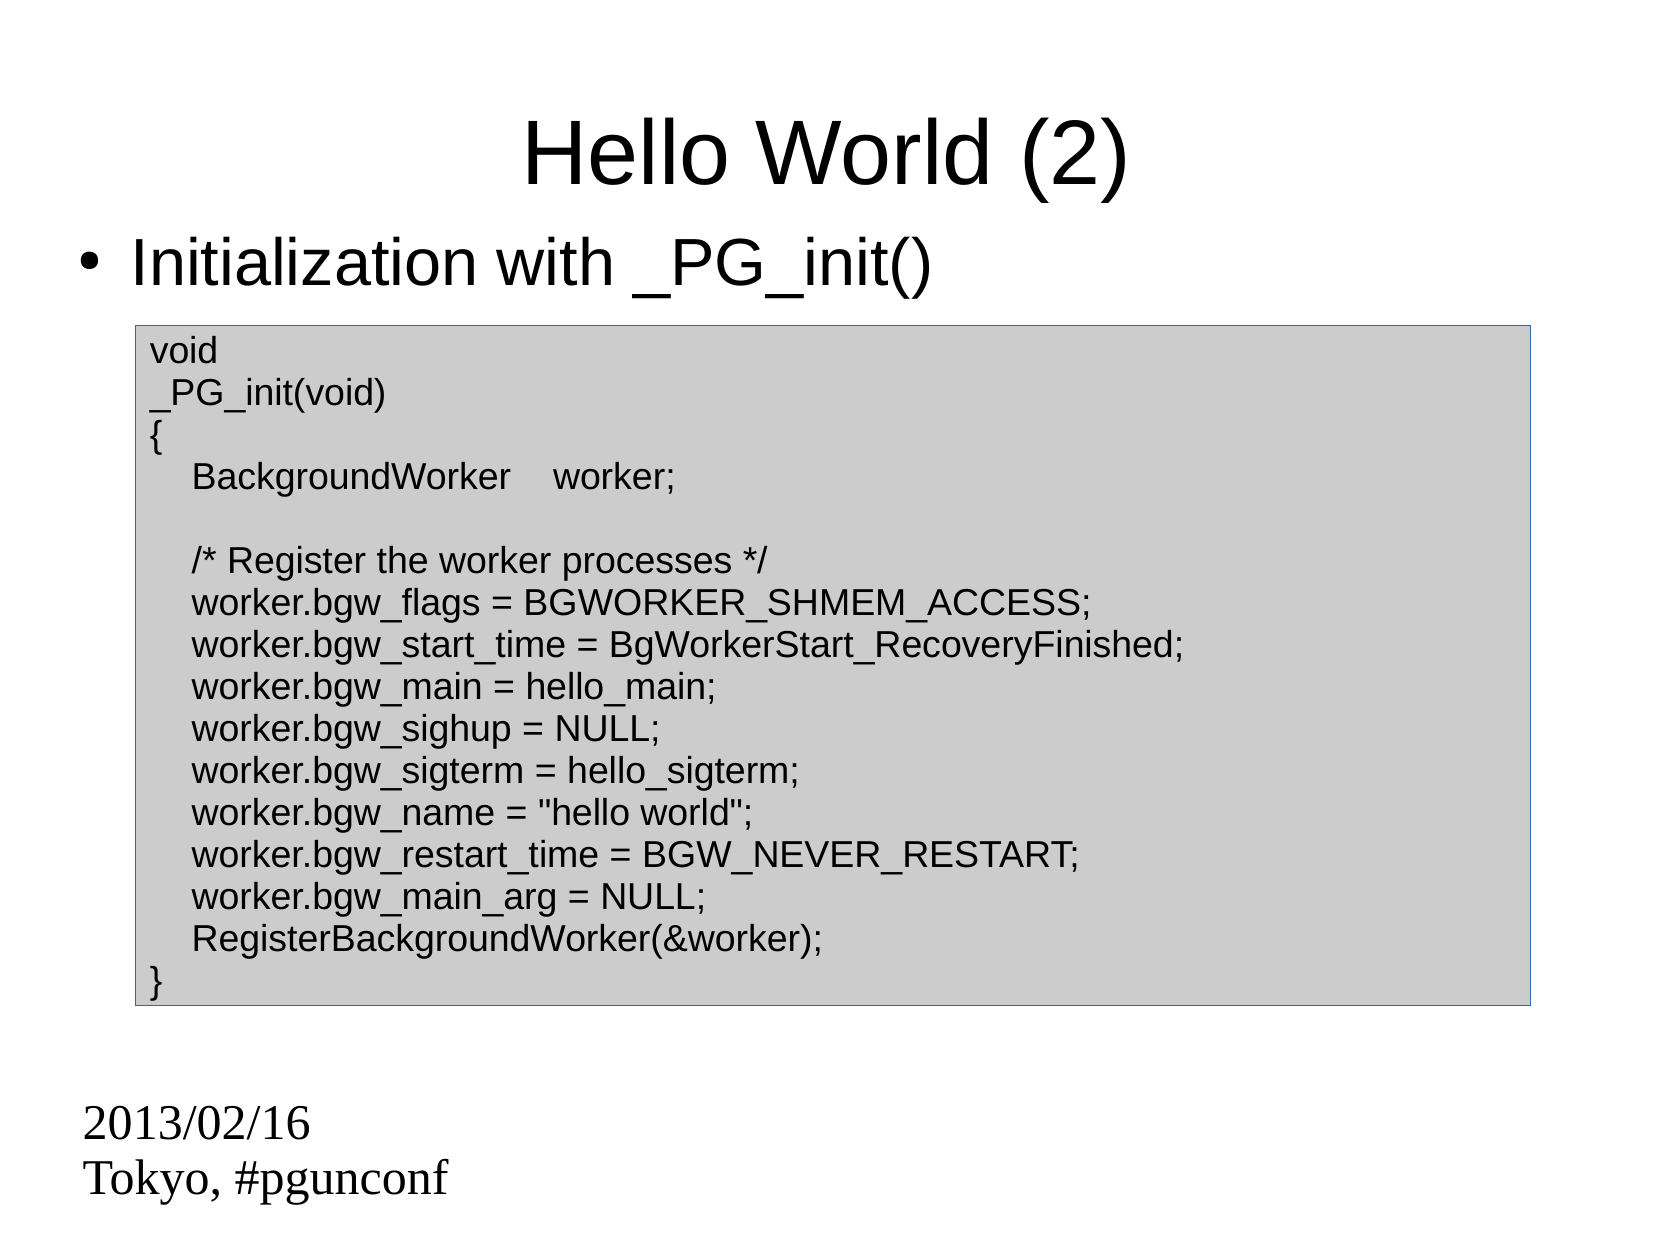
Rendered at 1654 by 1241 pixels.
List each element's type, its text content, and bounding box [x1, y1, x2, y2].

text_box void _PG_init(void) { BackgroundWorker worker; /* Register the worker processes */ worker.bgw_flags = BGWORKER_SHMEM_ACCESS; worker.bgw_start_time = BgWorkerStart_RecoveryFinished; worker.bgw_main = hello_main; worker.bgw_sighup = NULL; worker.bgw_sigterm = hello_sigterm; worker.bgw_name = "hello world"; worker.bgw_restart_time = BGW_NEVER_RESTART; worker.bgw_main_arg = NULL; RegisterBackgroundWorker(&worker); } [135, 325, 1531, 1006]
list Initialization with _PG_init() [60, 225, 1516, 316]
title Hello World (2) [82, 49, 1571, 257]
